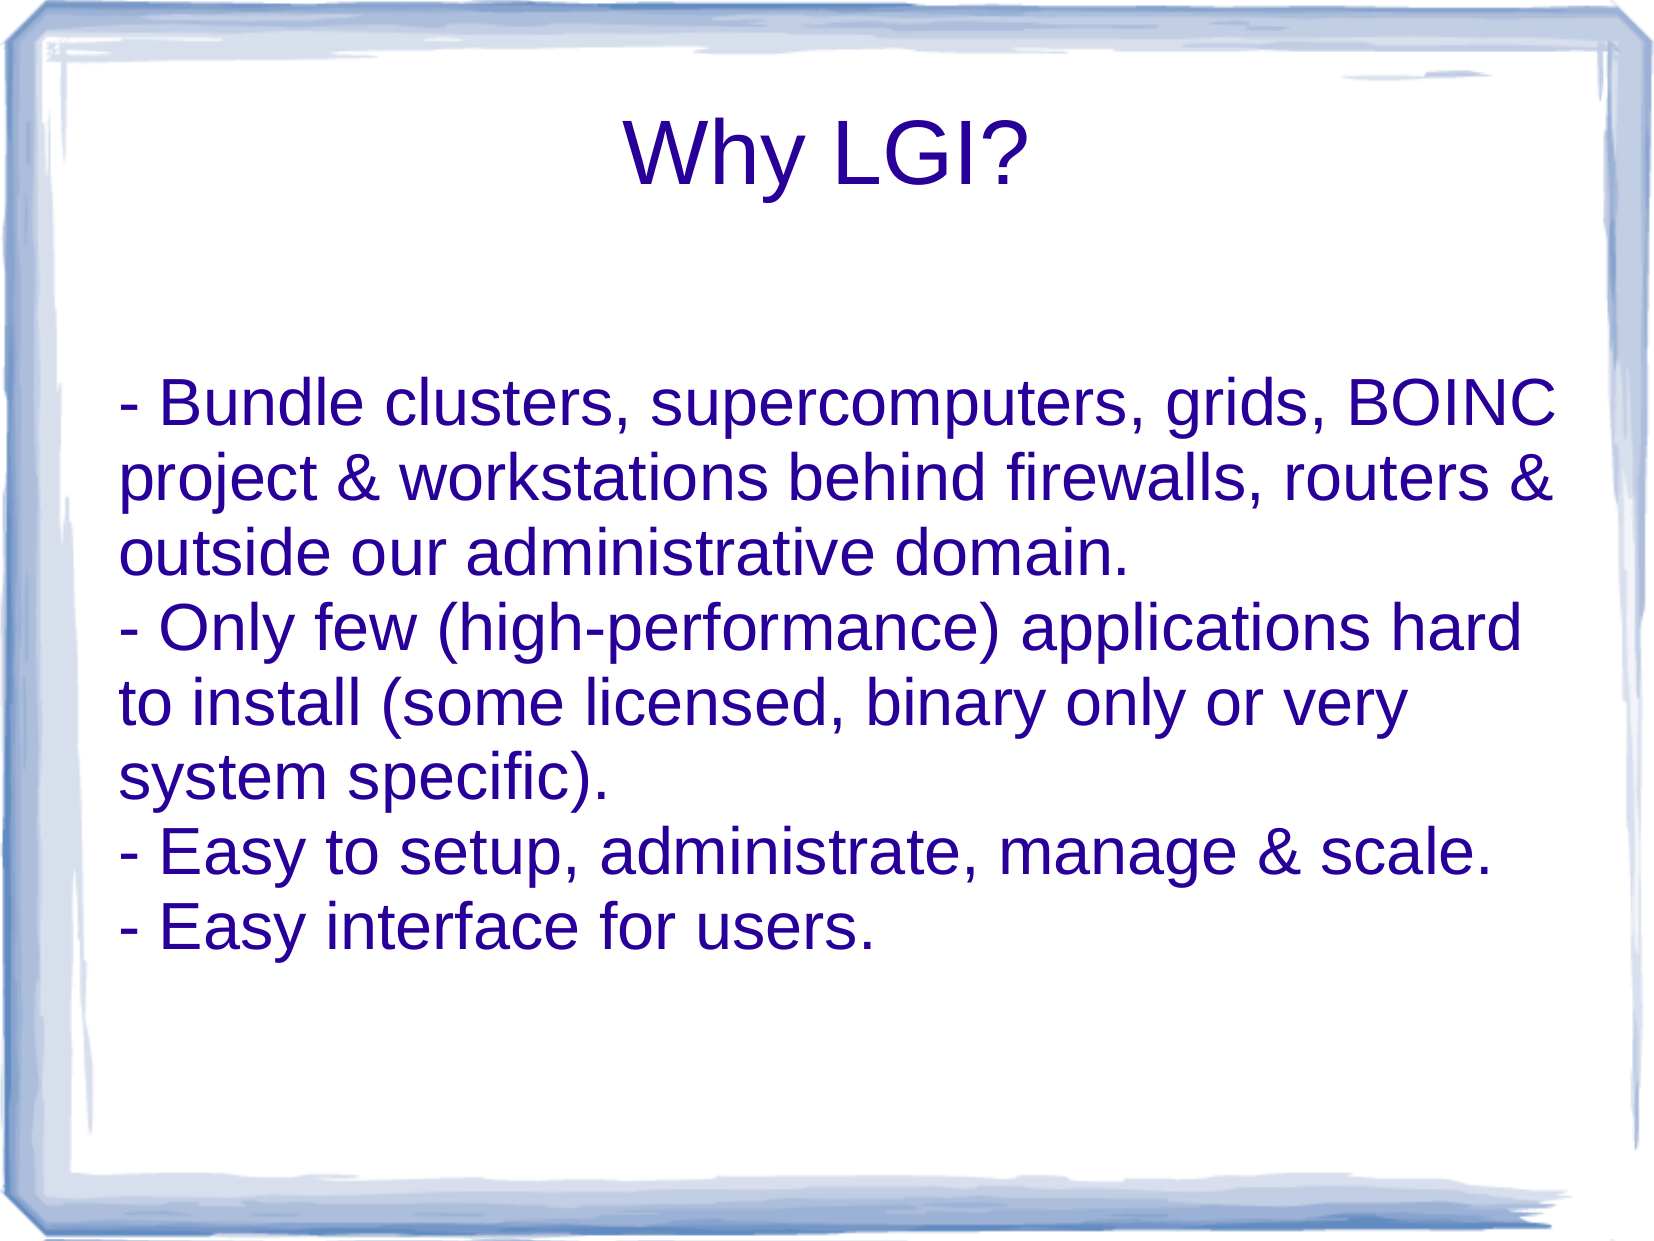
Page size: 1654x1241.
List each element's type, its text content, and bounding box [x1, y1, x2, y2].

title Why LGI? [82, 56, 1571, 250]
picture [0, 0, 1654, 1241]
subtitle - Bundle clusters, supercomputers, grids, BOINC project & workstations behind firewalls, routers & outside our administrative domain. - Only few (high-performance) applications hard to install (some licensed, binary only or very system specific). - Easy to setup, administrate, manage & scale. - Easy interface for users. [118, 275, 1571, 1054]
